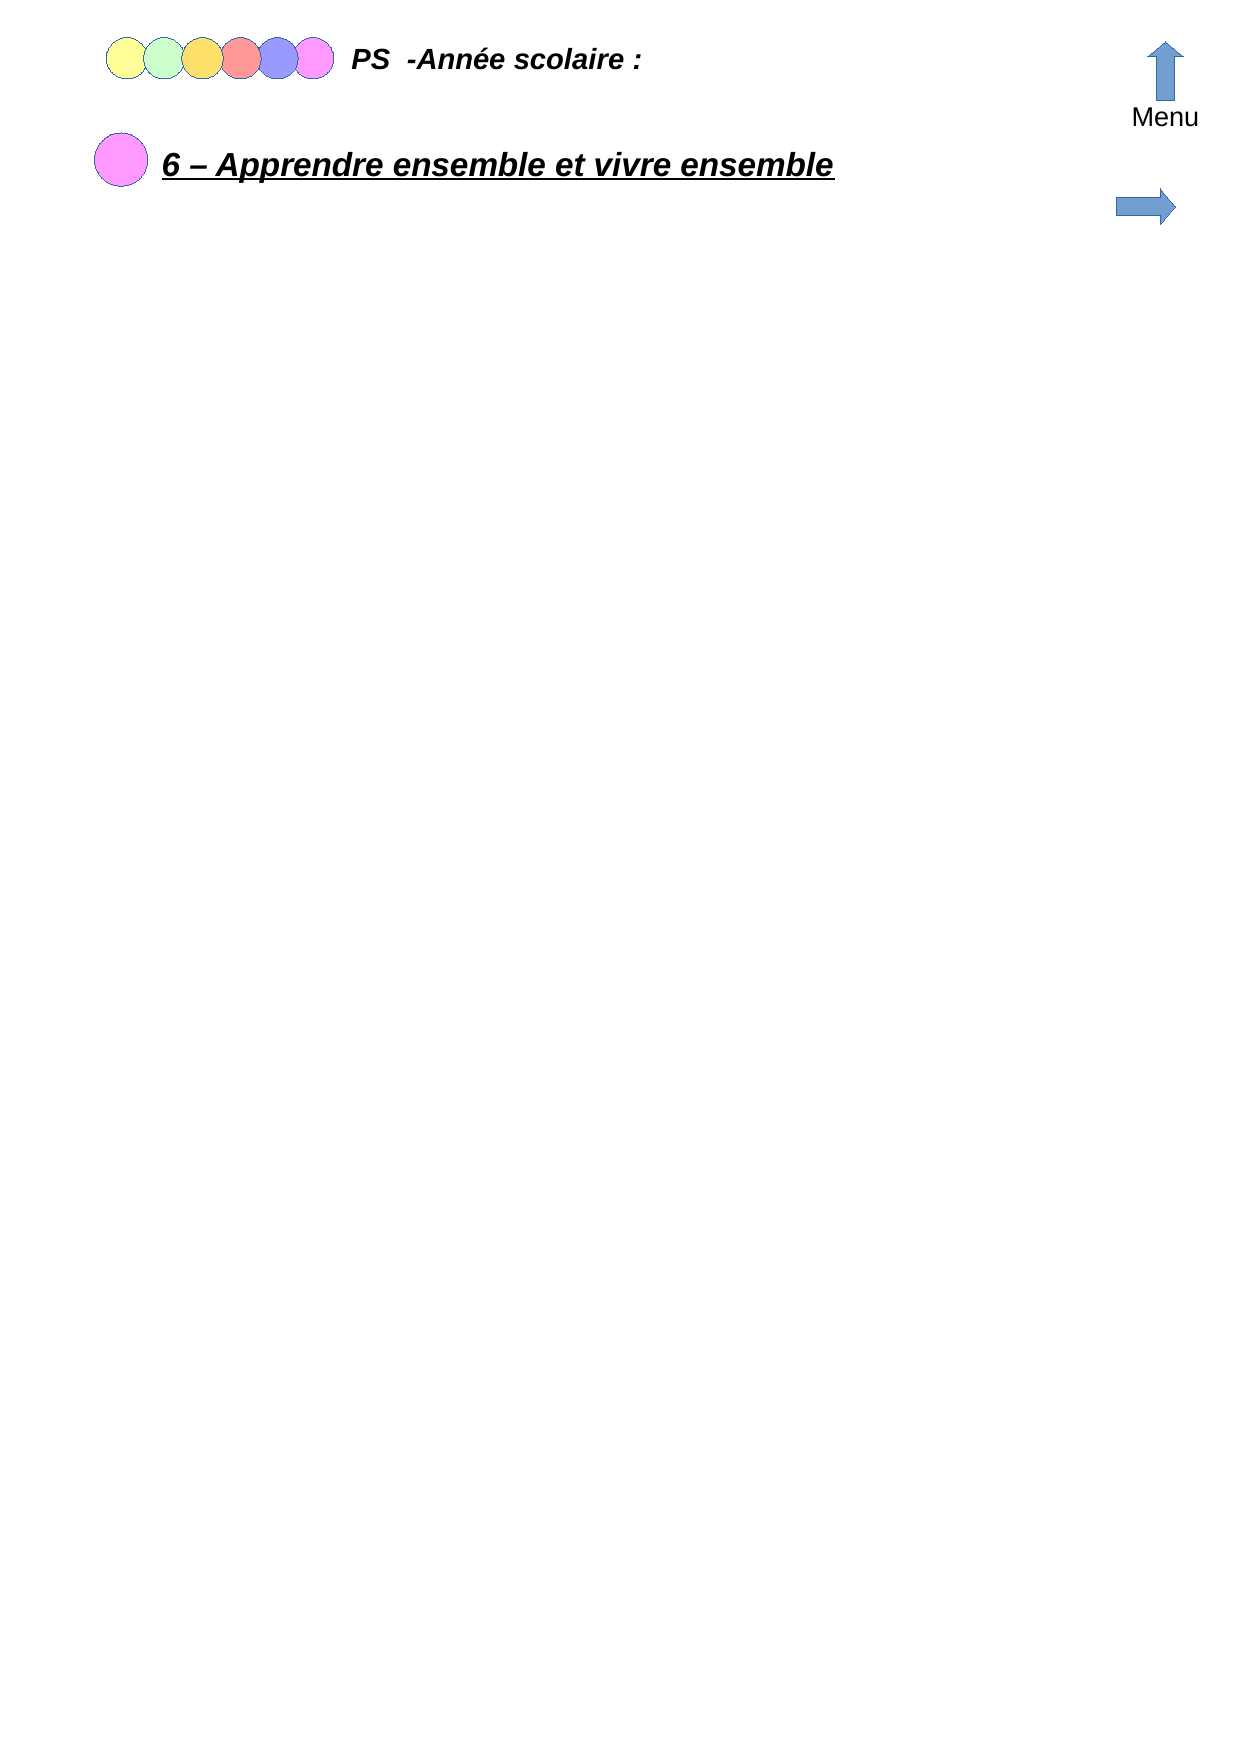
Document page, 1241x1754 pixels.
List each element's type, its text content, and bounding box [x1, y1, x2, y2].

text_box 6 – Apprendre ensemble et vivre ensemble [137, 138, 875, 213]
text_box [106, 37, 334, 79]
text_box [94, 132, 148, 187]
text_box PS -Année scolaire : [336, 35, 1058, 86]
text_box [1116, 188, 1176, 225]
text_box Menu [1147, 41, 1184, 101]
